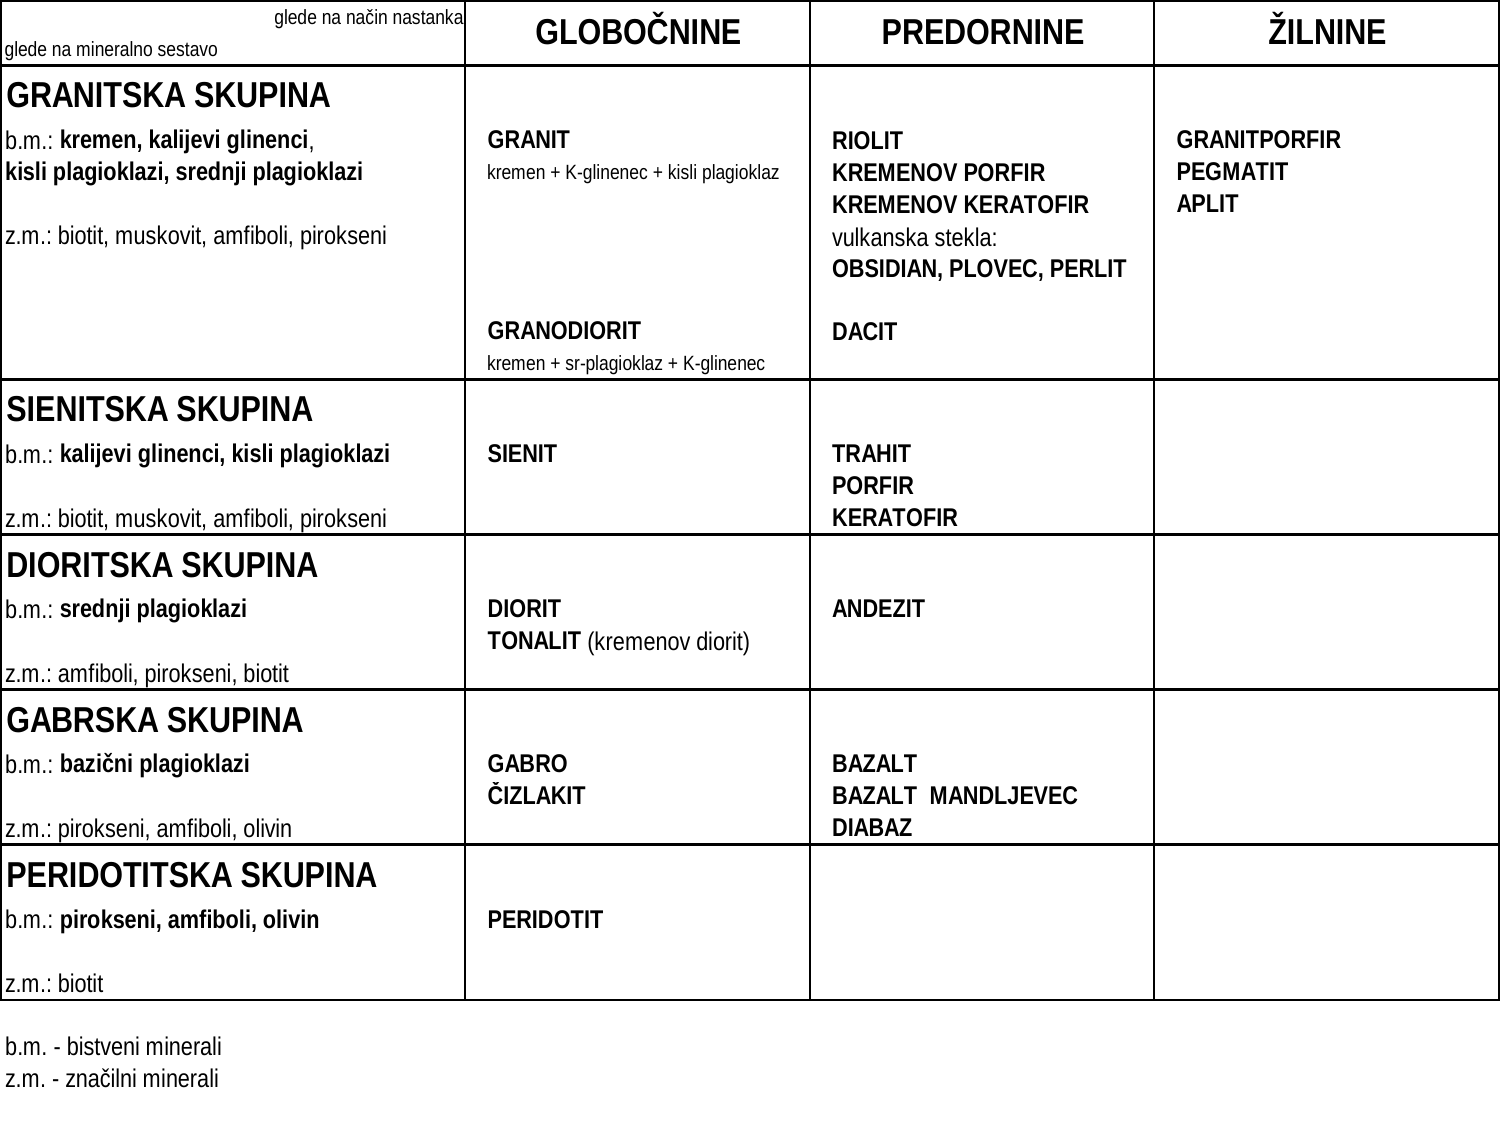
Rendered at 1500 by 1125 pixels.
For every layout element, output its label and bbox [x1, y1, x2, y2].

text_box [0, 0, 1500, 1097]
